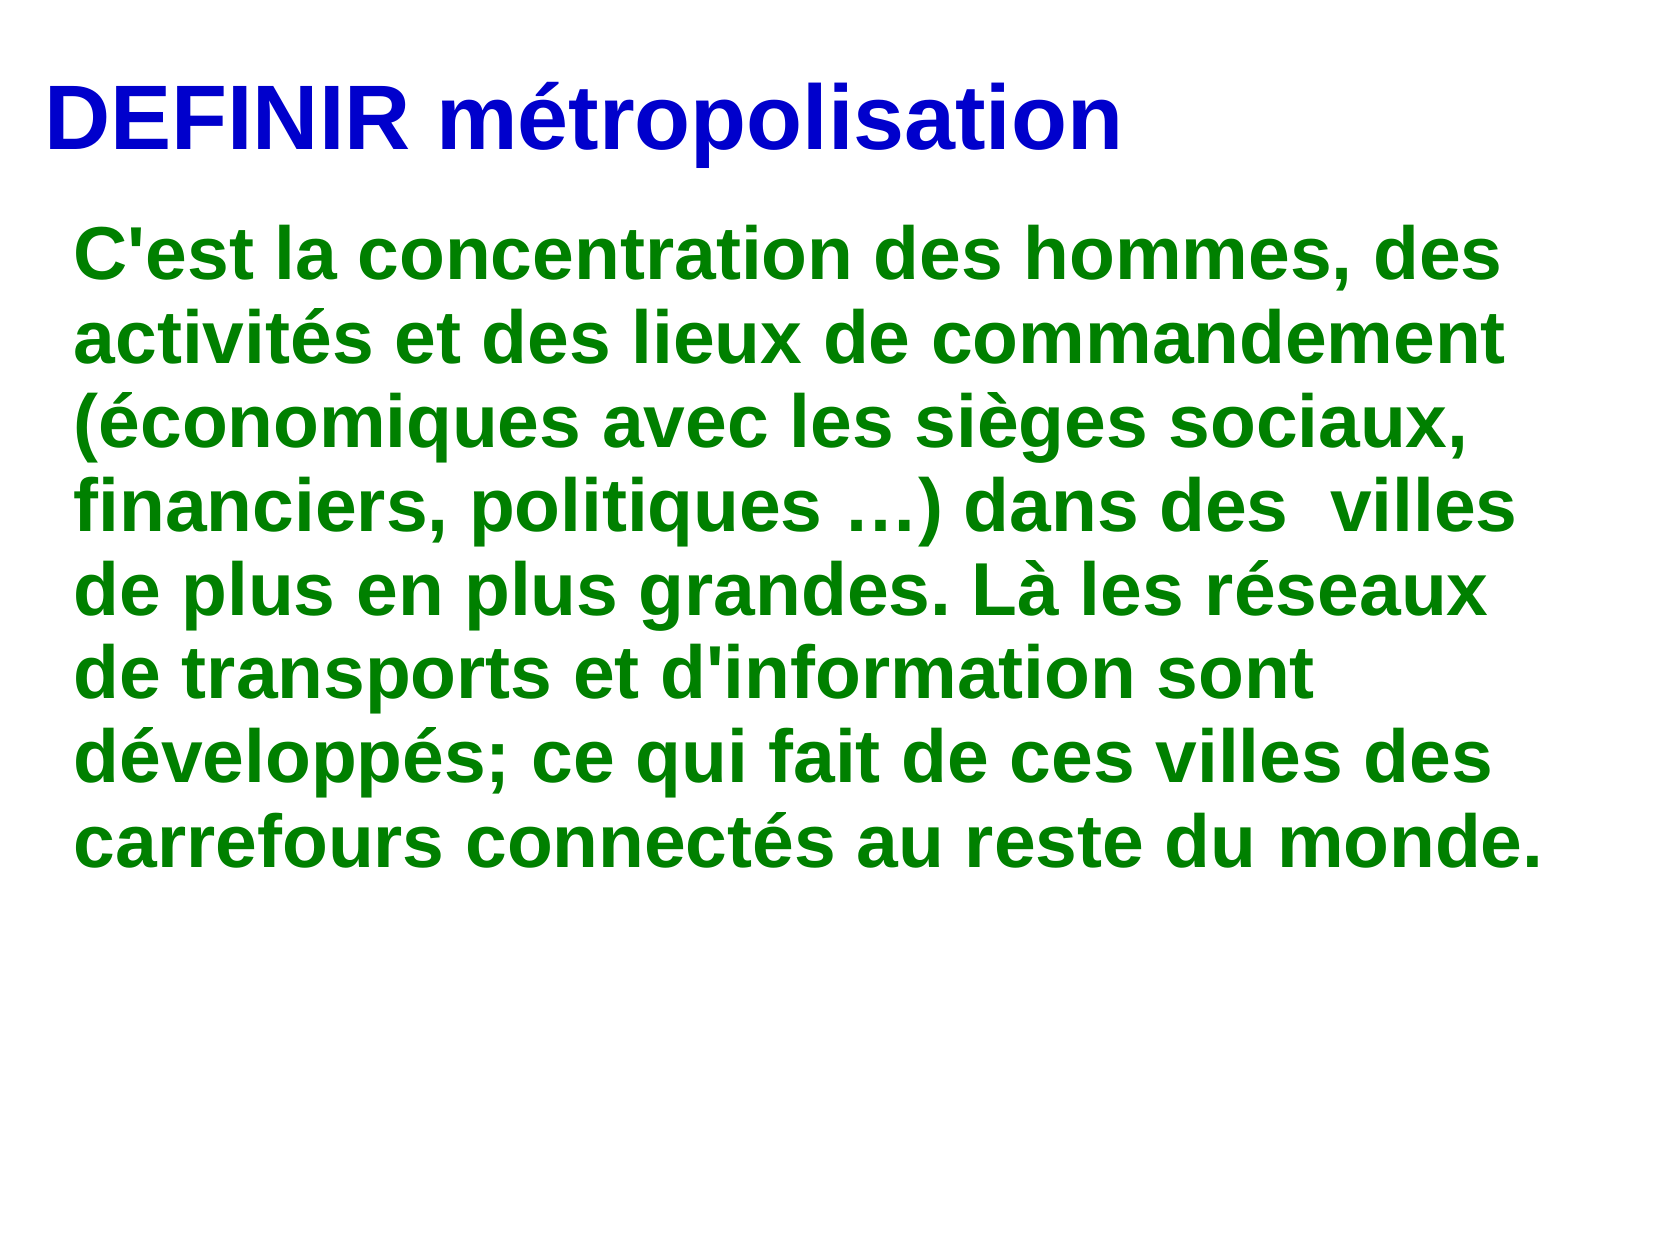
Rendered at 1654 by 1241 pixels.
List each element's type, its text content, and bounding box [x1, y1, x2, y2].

text_box DEFINIR métropolisation [29, 59, 1595, 177]
text_box C'est la concentration des hommes, des activités et des lieux de commandement (économiques avec les sièges sociaux, financiers, politiques …) dans des villes de plus en plus grandes. Là les réseaux de transports et d'information sont développés; ce qui fait de ces villes des carrefours connectés au reste du monde. [59, 203, 1595, 891]
